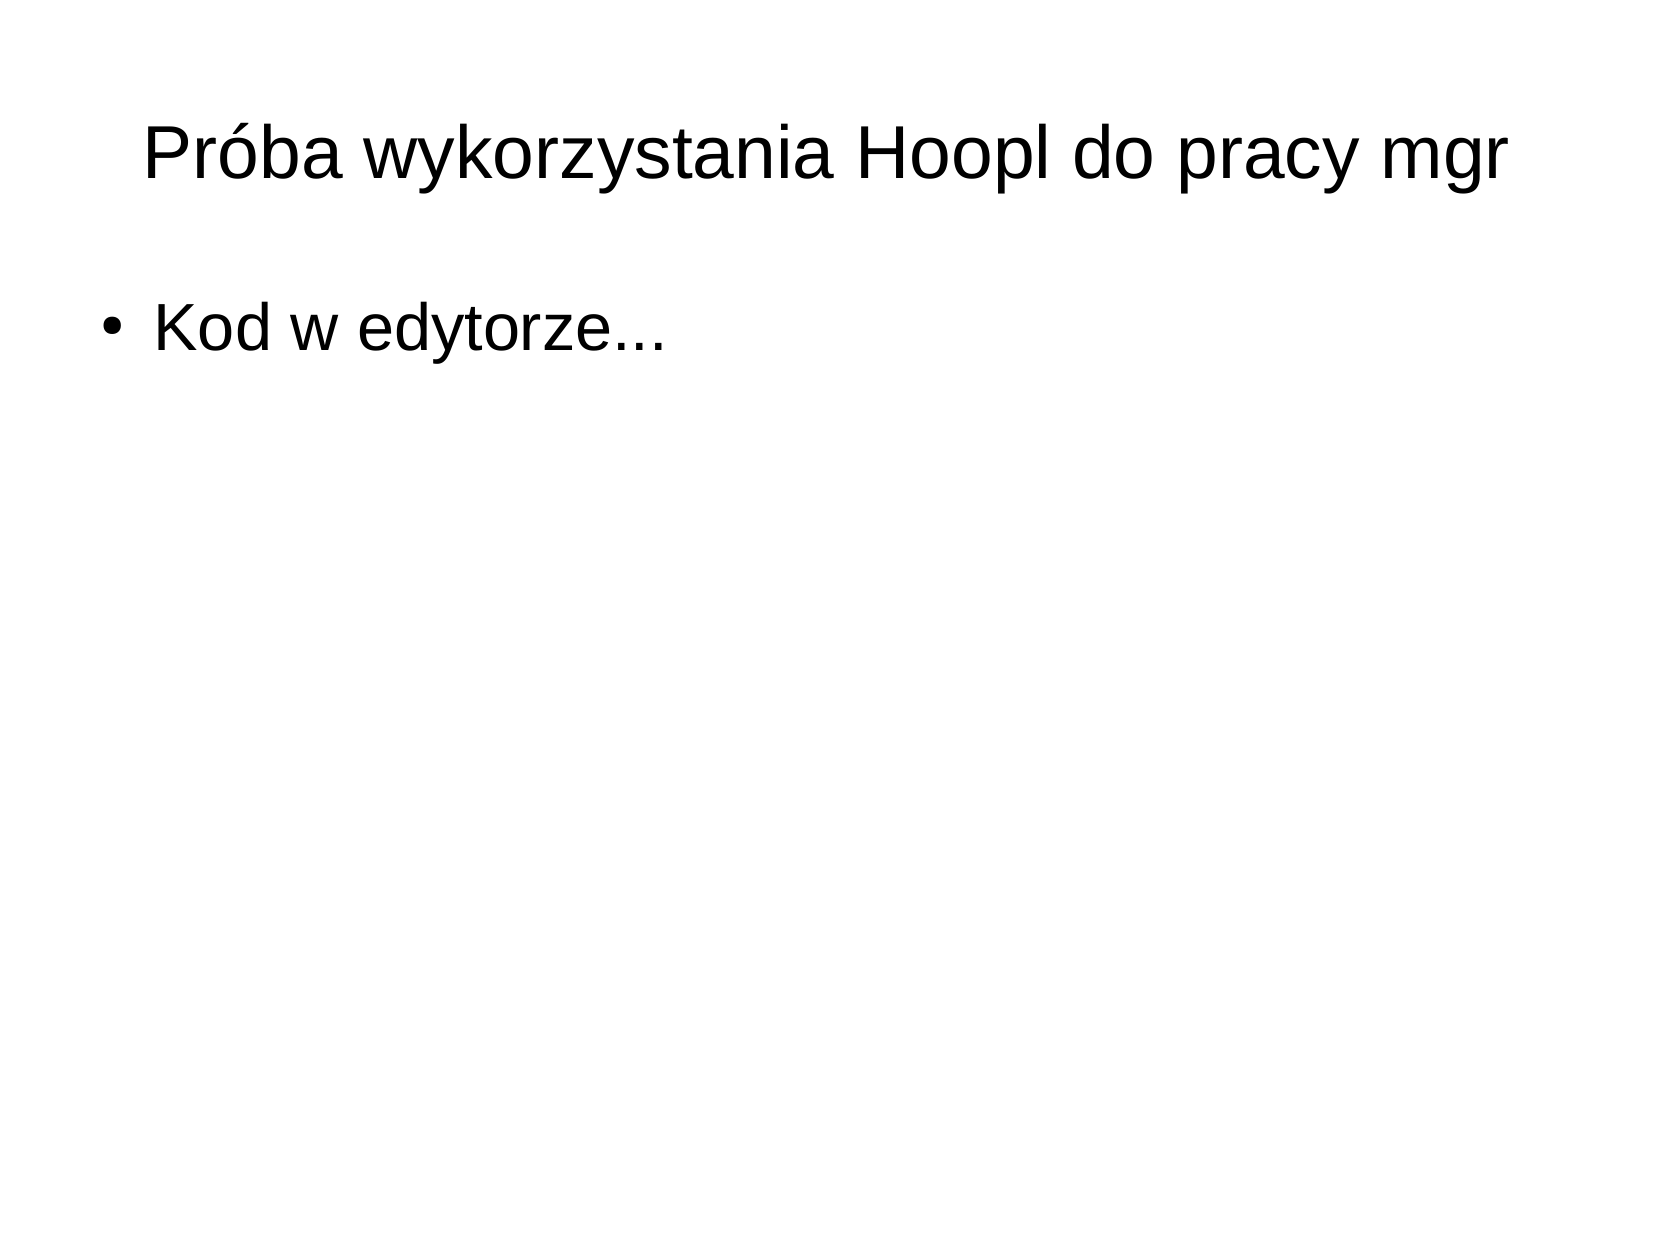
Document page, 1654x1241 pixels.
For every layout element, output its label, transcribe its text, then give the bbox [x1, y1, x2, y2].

list Kod w edytorze... [82, 290, 1571, 1109]
title Próba wykorzystania Hoopl do pracy mgr [82, 49, 1571, 257]
